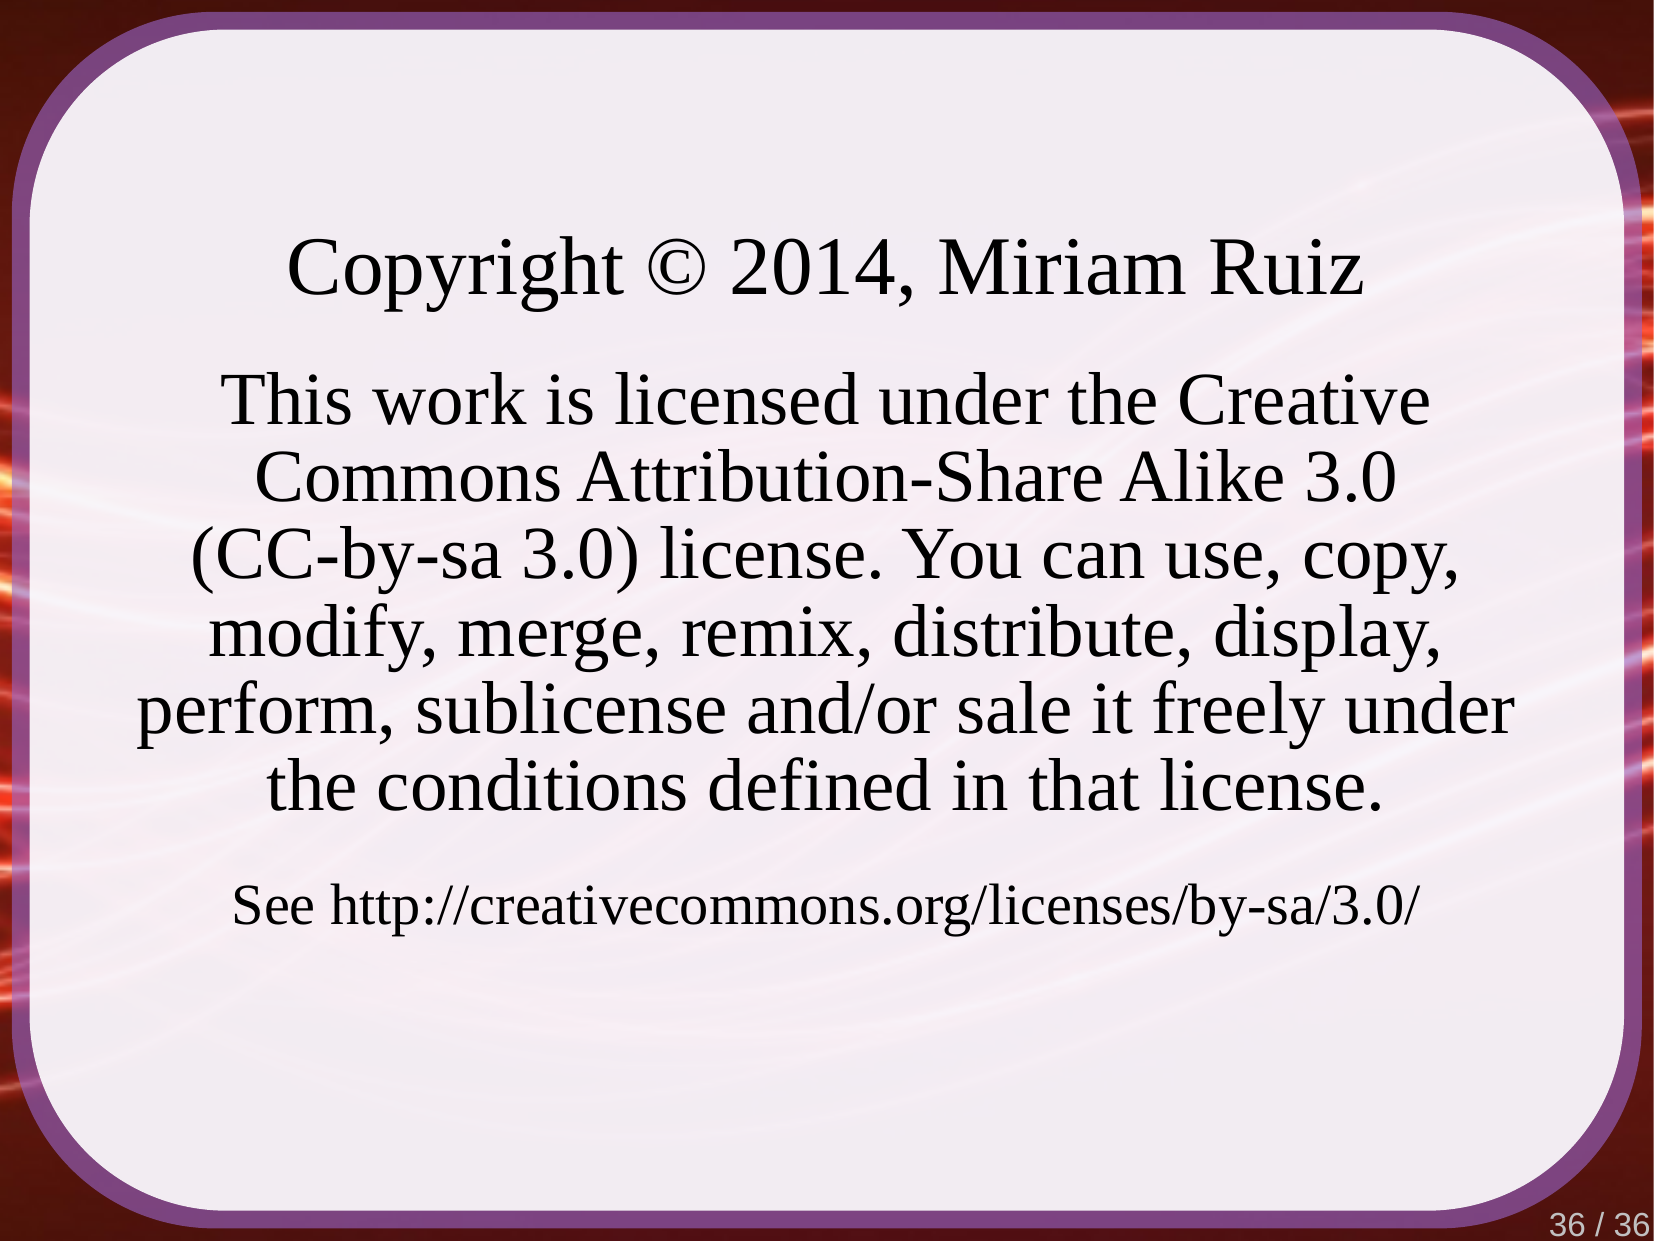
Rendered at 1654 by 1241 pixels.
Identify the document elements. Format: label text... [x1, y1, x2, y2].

text_box Copyright © 2014, Miriam Ruiz This work is licensed under the Creative Commons Attribution-Share Alike 3.0 (CC-by-sa 3.0) license. You can use, copy, modify, merge, remix, distribute, display, perform, sublicense and/or sale it freely under the conditions defined in that license. See http://creativecommons.org/licenses/by-sa/3.0/ [88, 218, 1565, 957]
picture [0, 0, 1654, 1241]
